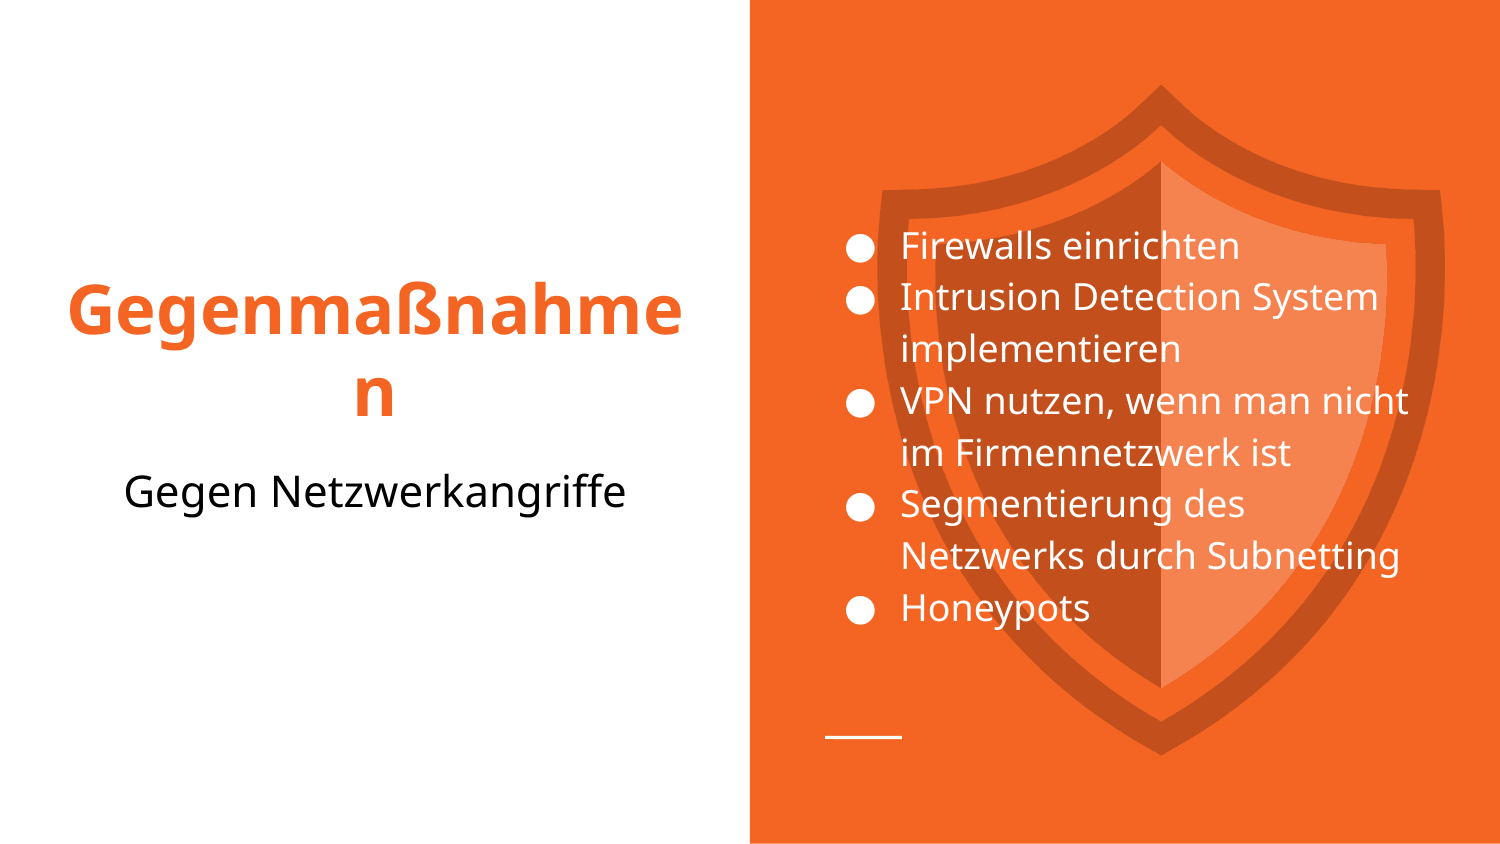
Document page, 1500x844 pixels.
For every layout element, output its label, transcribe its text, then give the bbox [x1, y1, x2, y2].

title Gegenmaßnahmen [43, 229, 708, 446]
list Firewalls einrichten Intrusion Detection System implementieren VPN nutzen, wenn man nicht im Firmennetzwerk ist Segmentierung des Netzwerks durch Subnetting Honeypots [810, 118, 1440, 725]
picture [739, 0, 1500, 844]
subtitle Gegen Netzwerkangriffe [43, 448, 708, 670]
